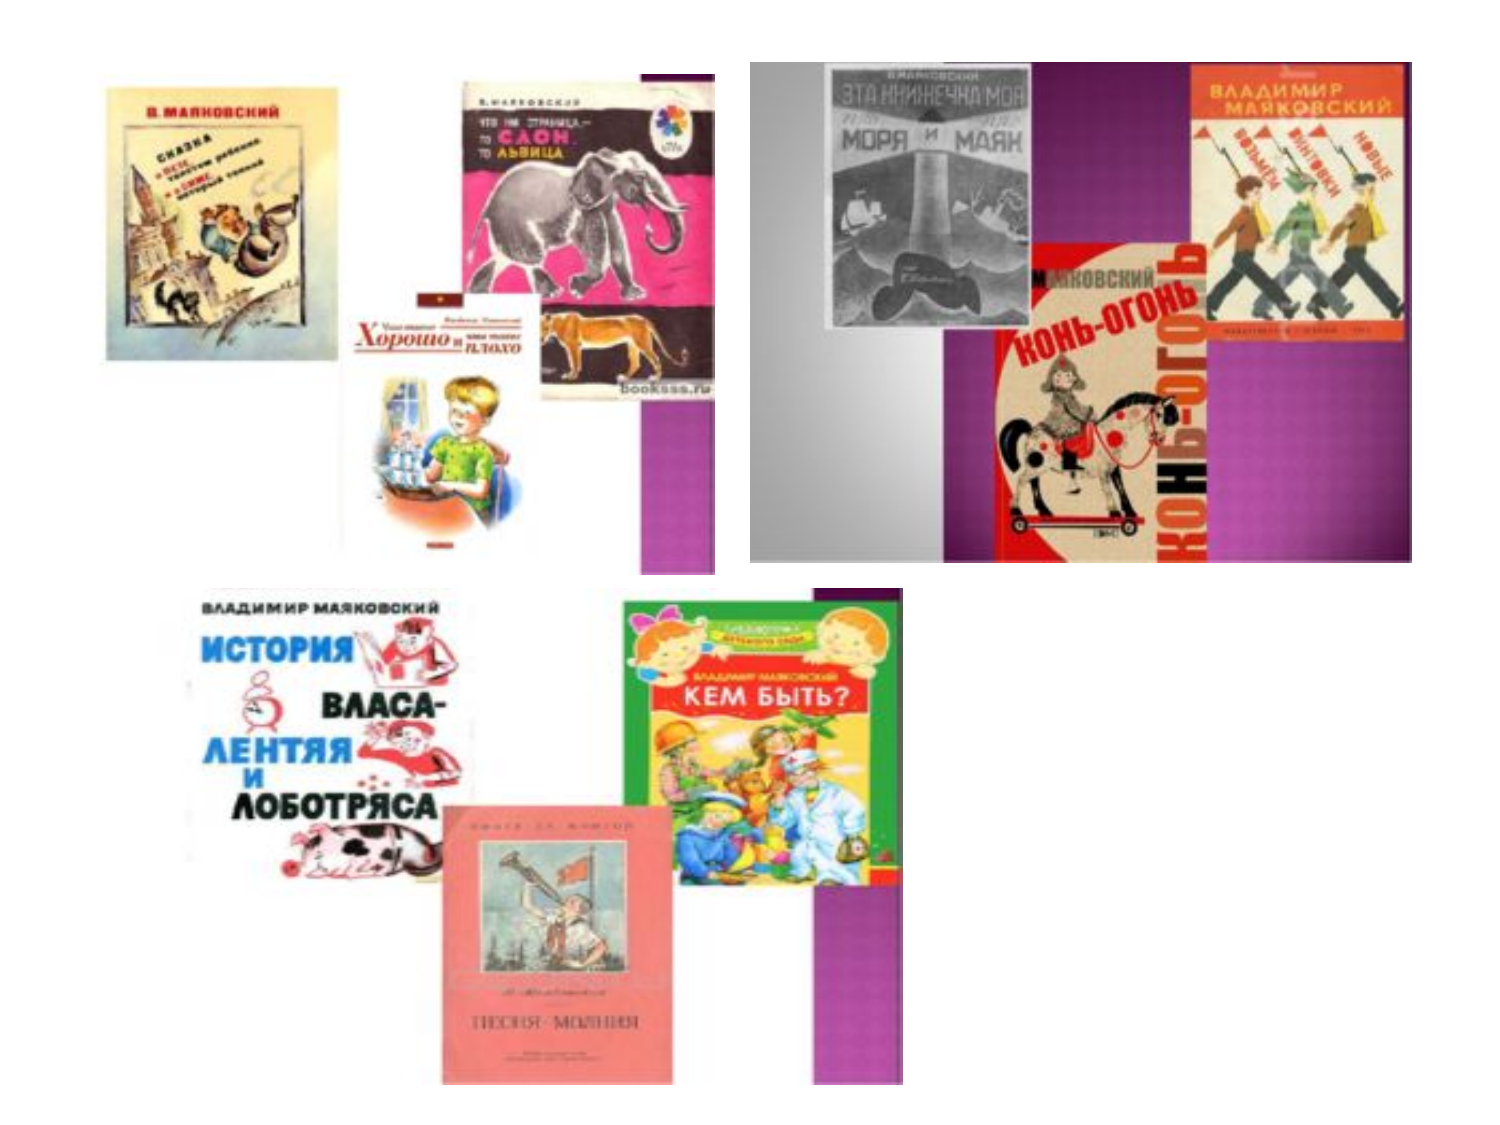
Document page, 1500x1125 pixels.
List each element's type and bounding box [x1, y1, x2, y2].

picture [750, 62, 1412, 563]
picture [75, 588, 903, 1085]
picture [29, 74, 715, 575]
